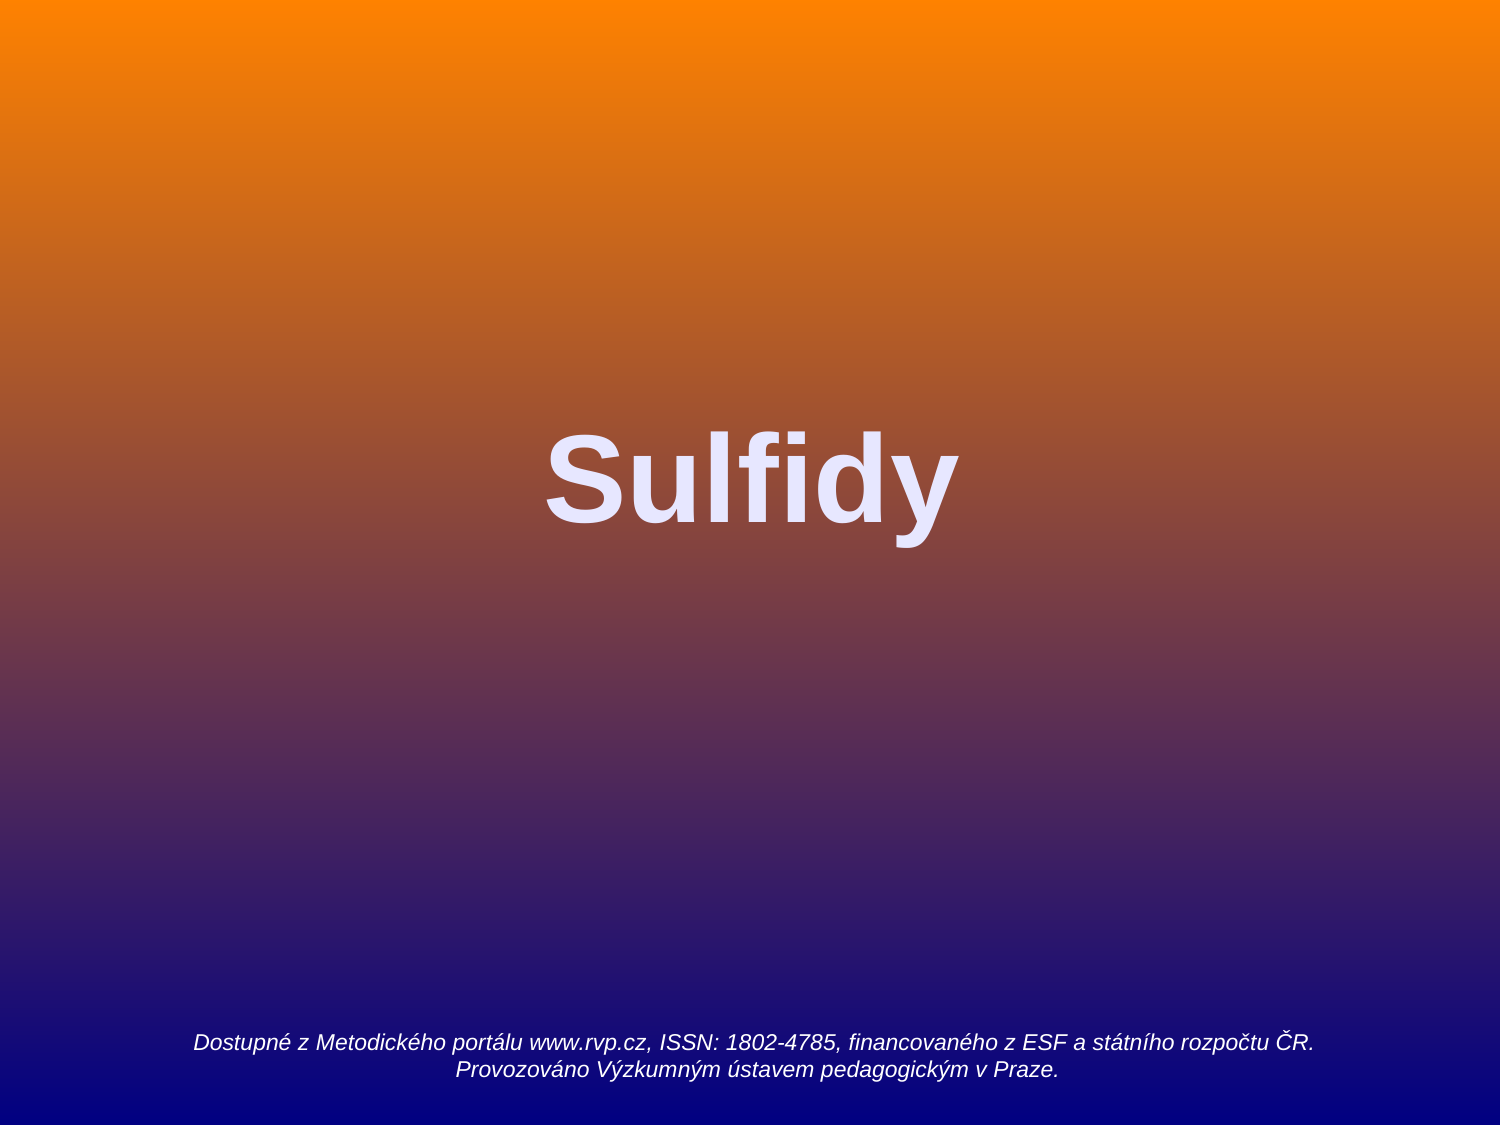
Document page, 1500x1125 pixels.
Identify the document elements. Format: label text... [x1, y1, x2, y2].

text_box Dostupné z Metodického portálu www.rvp.cz, ISSN: 1802-4785, financovaného z ESF a státního rozpočtu ČR. Provozováno Výzkumným ústavem pedagogickým v Praze. [178, 1019, 1338, 1090]
title Sulfidy [76, 385, 1427, 573]
